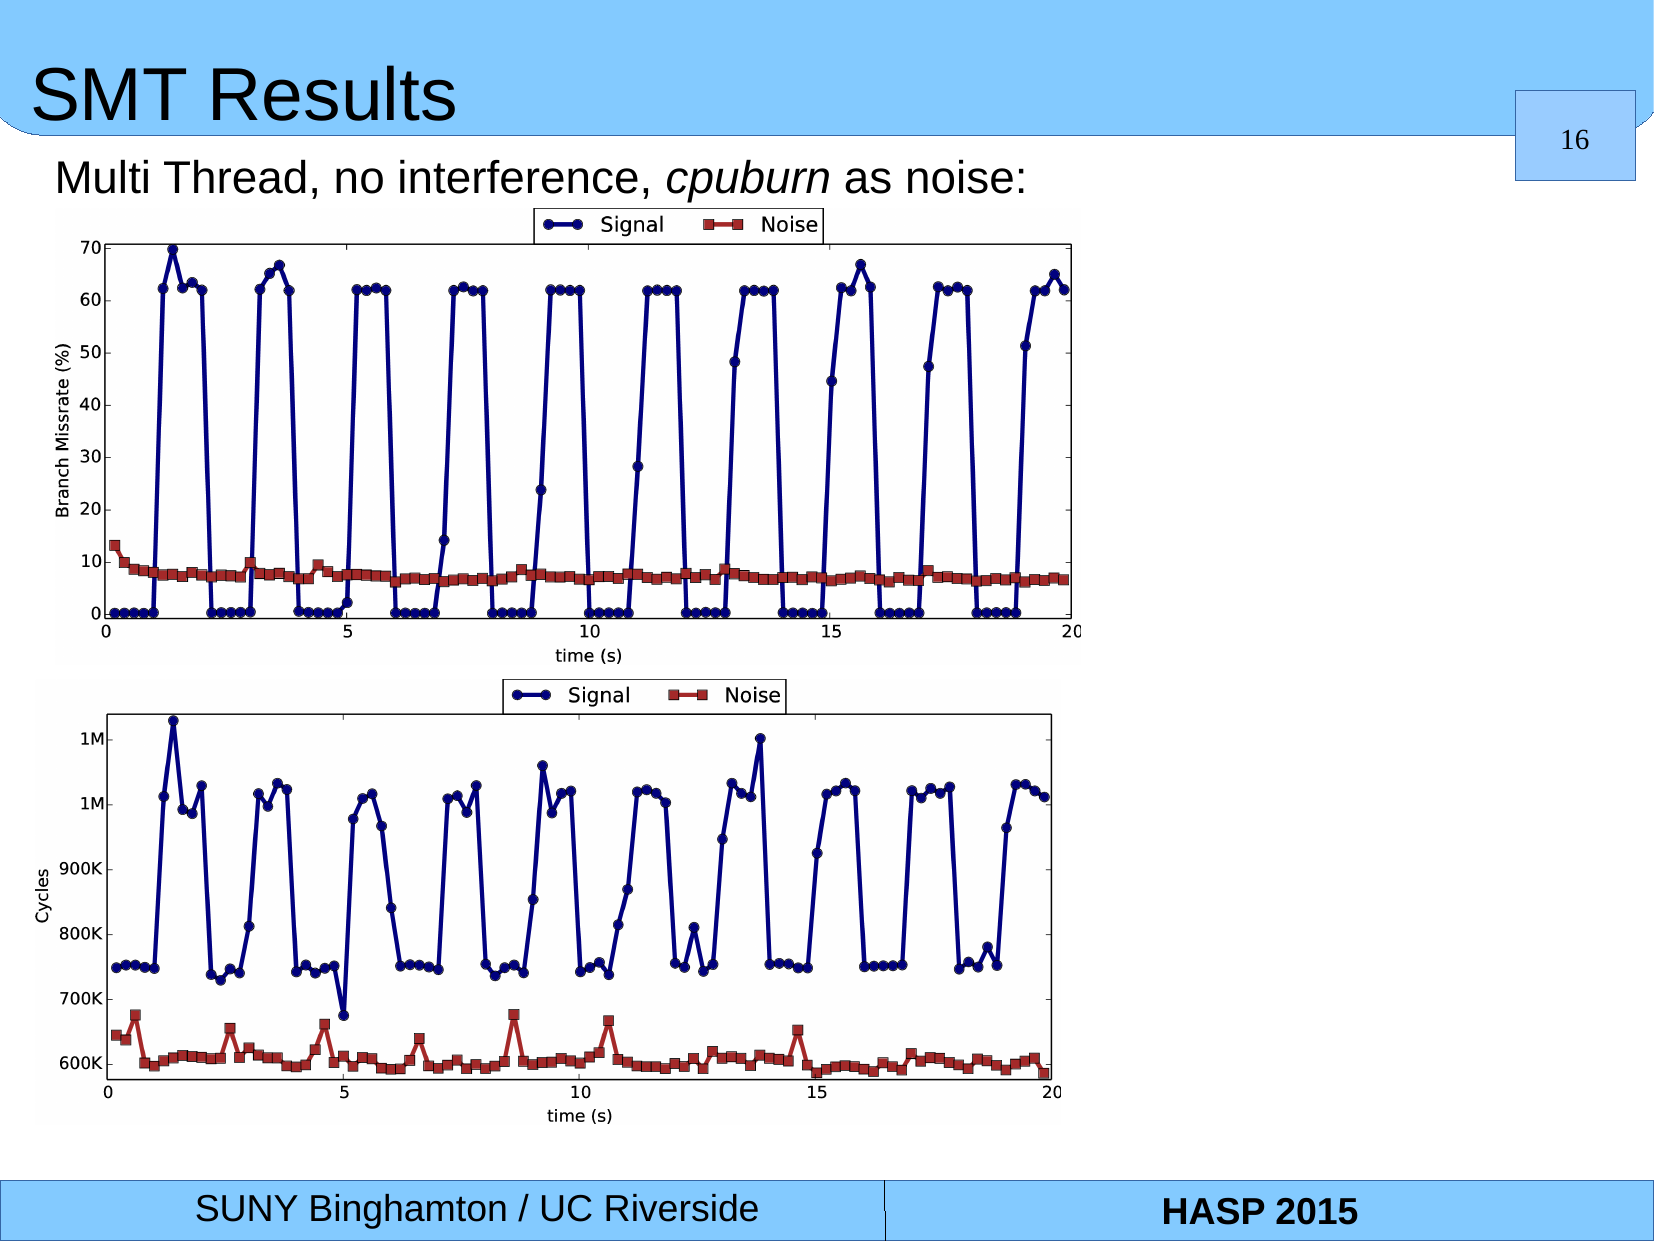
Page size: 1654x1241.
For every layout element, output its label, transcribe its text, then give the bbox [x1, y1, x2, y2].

text_box Multi Thread, no interference, cpuburn as noise: [39, 144, 1075, 211]
title SMT Results [30, 45, 1636, 131]
picture [55, 208, 1081, 665]
picture [35, 679, 1061, 1126]
text_box [1515, 131, 1636, 166]
